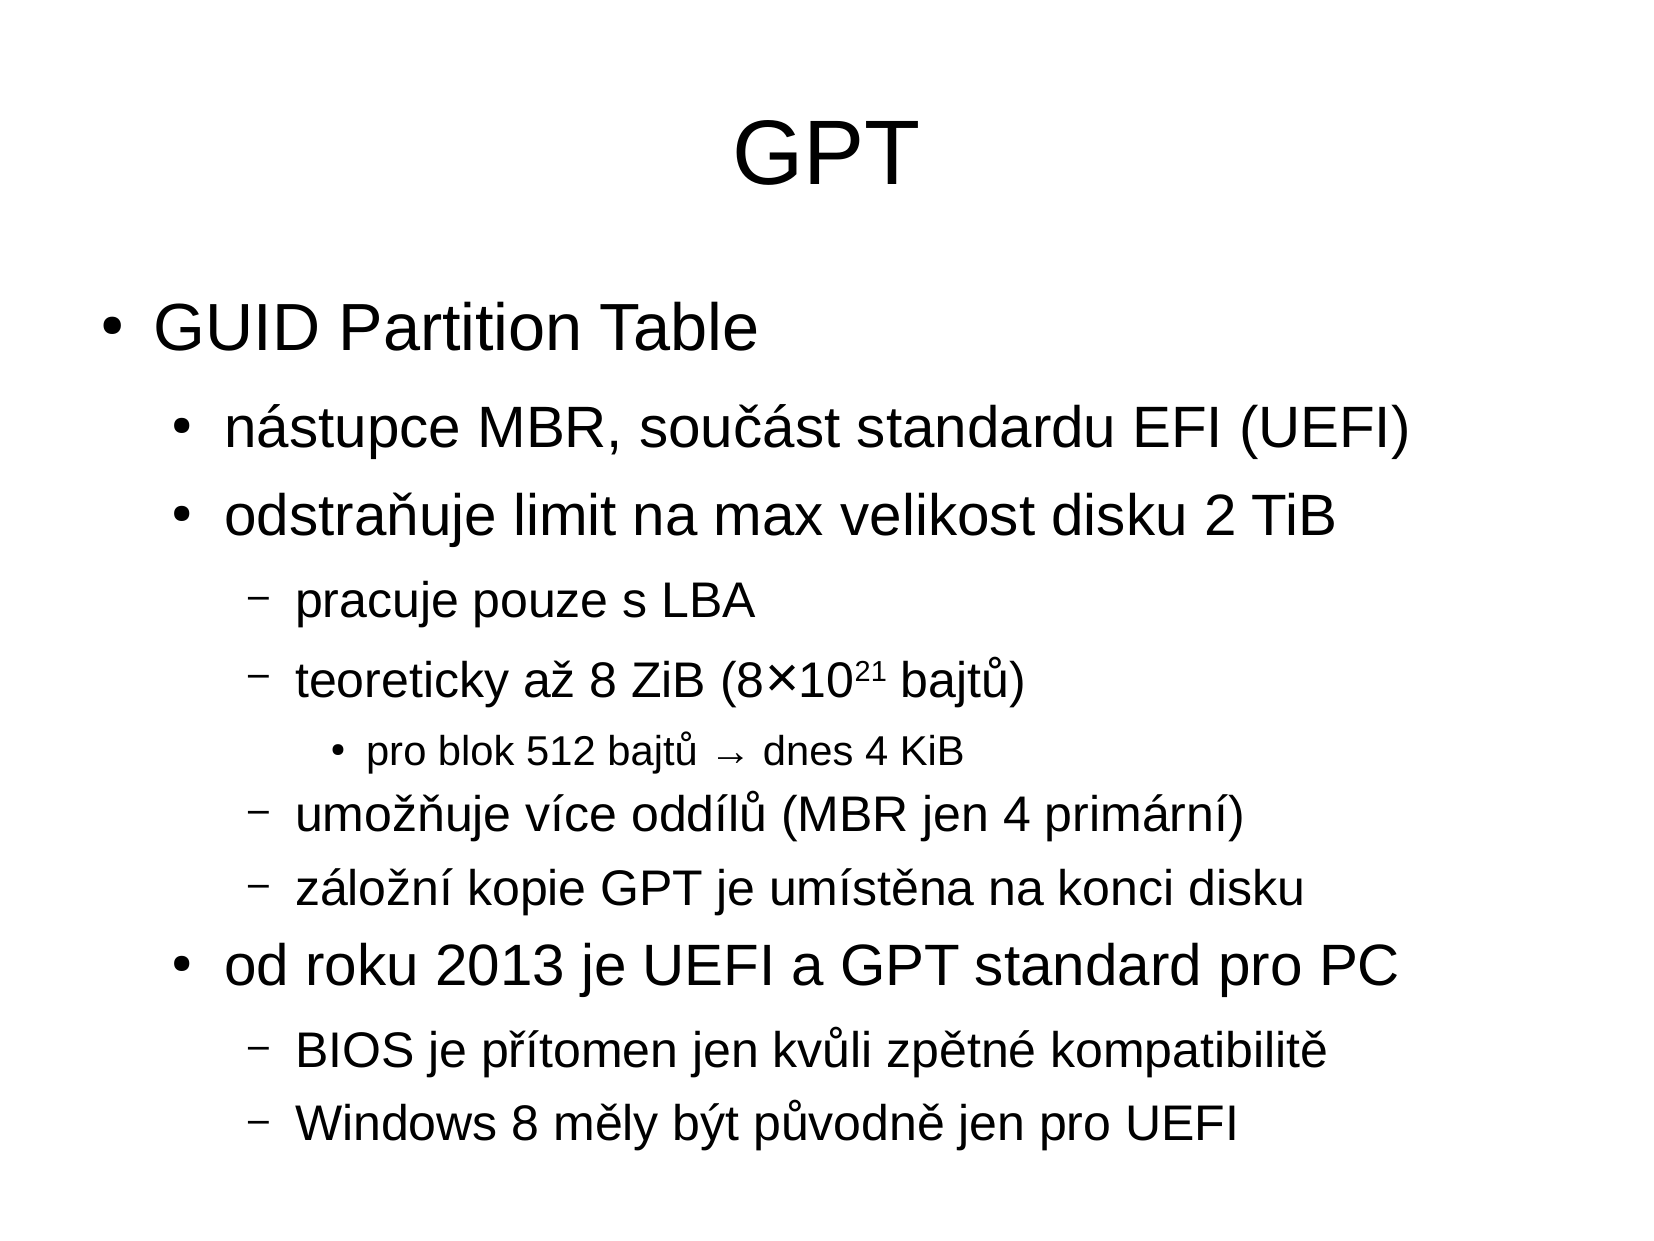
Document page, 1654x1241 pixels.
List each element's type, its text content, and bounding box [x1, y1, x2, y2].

list GUID Partition Table nástupce MBR, součást standardu EFI (UEFI) odstraňuje limit na max velikost disku 2 TiB pracuje pouze s LBA teoreticky až 8 ZiB (8×1021 bajtů) pro blok 512 bajtů → dnes 4 KiB umožňuje více oddílů (MBR jen 4 primární) záložní kopie GPT je umístěna na konci disku od roku 2013 je UEFI a GPT standard pro PC BIOS je přítomen jen kvůli zpětné kompatibilitě Windows 8 měly být původně jen pro UEFI [82, 290, 1571, 1152]
title GPT [82, 49, 1571, 257]
